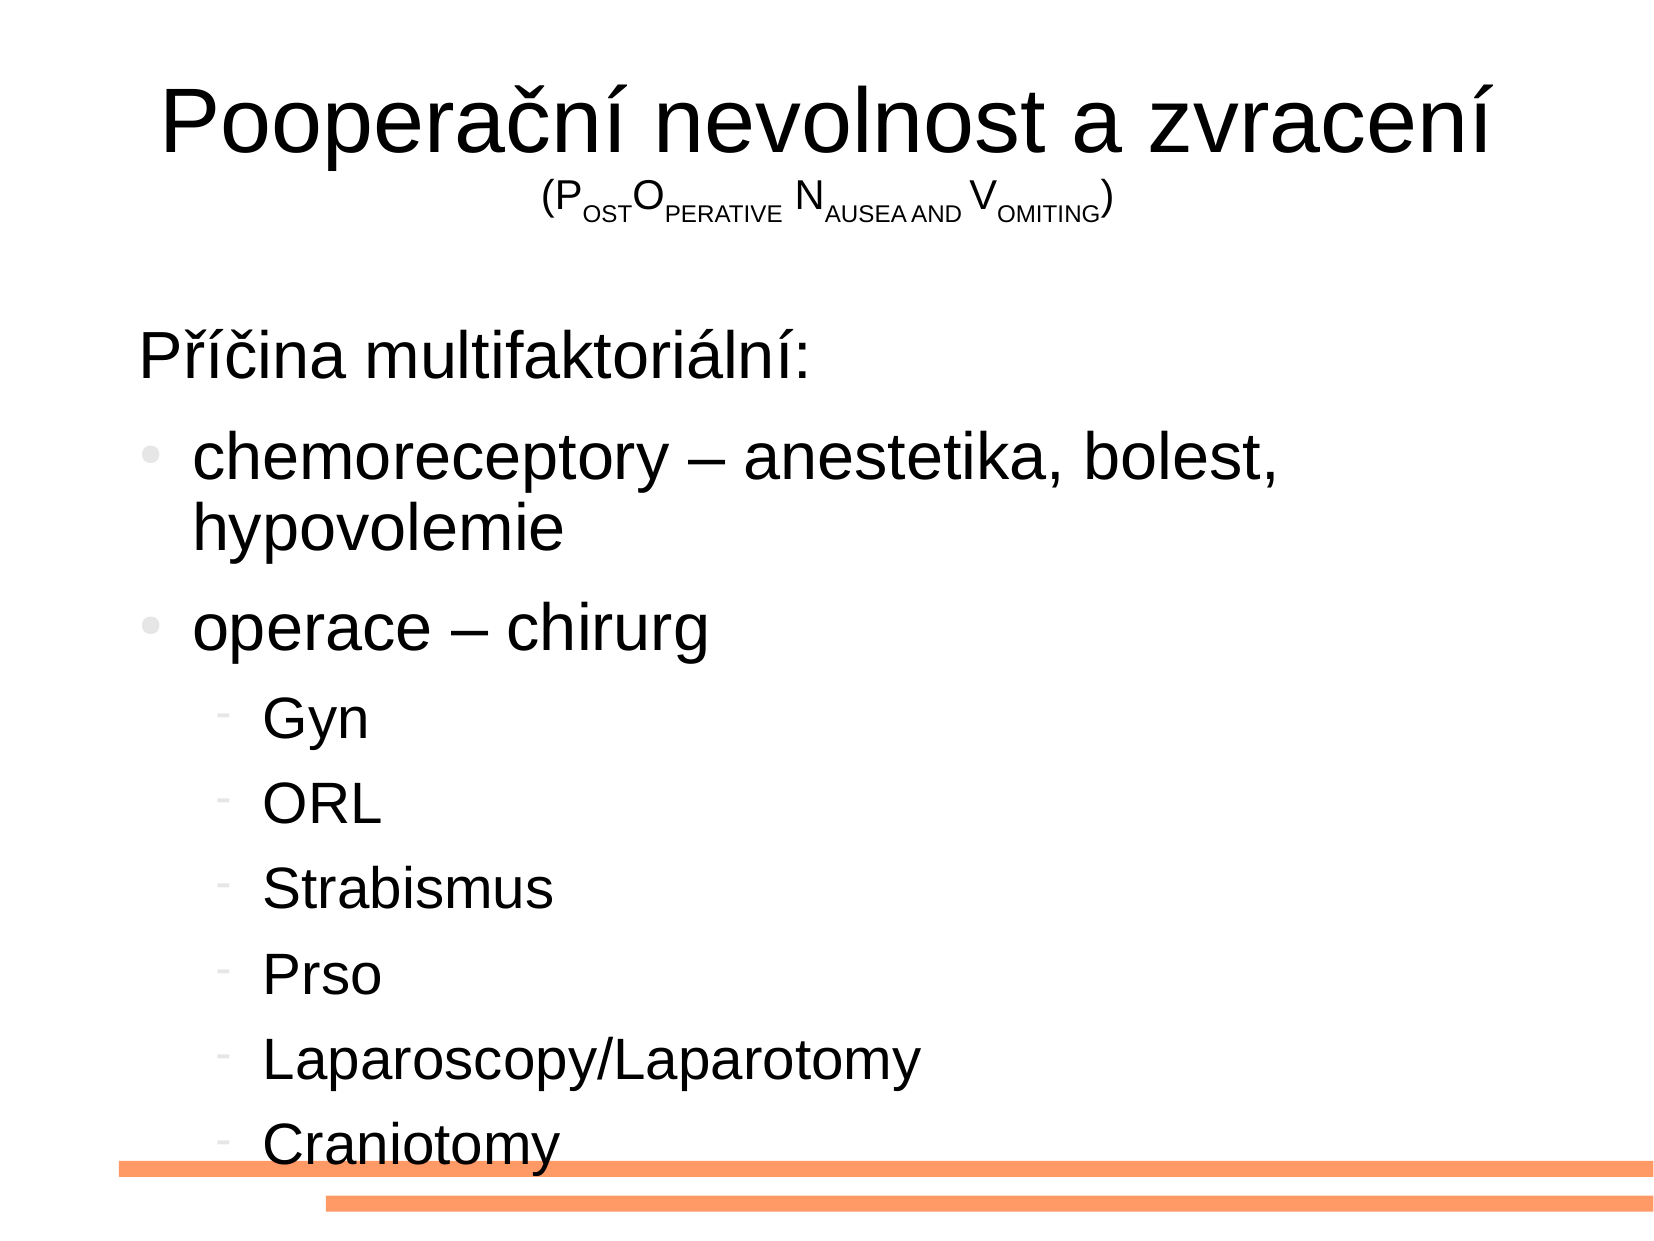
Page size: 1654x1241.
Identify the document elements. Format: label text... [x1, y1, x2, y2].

title Pooperační nevolnost a zvracení (POSTOPERATIVE NAUSEA AND VOMITING) [121, 46, 1534, 254]
list Příčina multifaktoriální: chemoreceptory – anestetika, bolest, hypovolemie operace – chirurg Gyn ORL Strabismus Prso Laparoscopy/Laparotomy Craniotomy Epidemiologie – častěji ženy, mladší 30% CA [121, 322, 1561, 1177]
